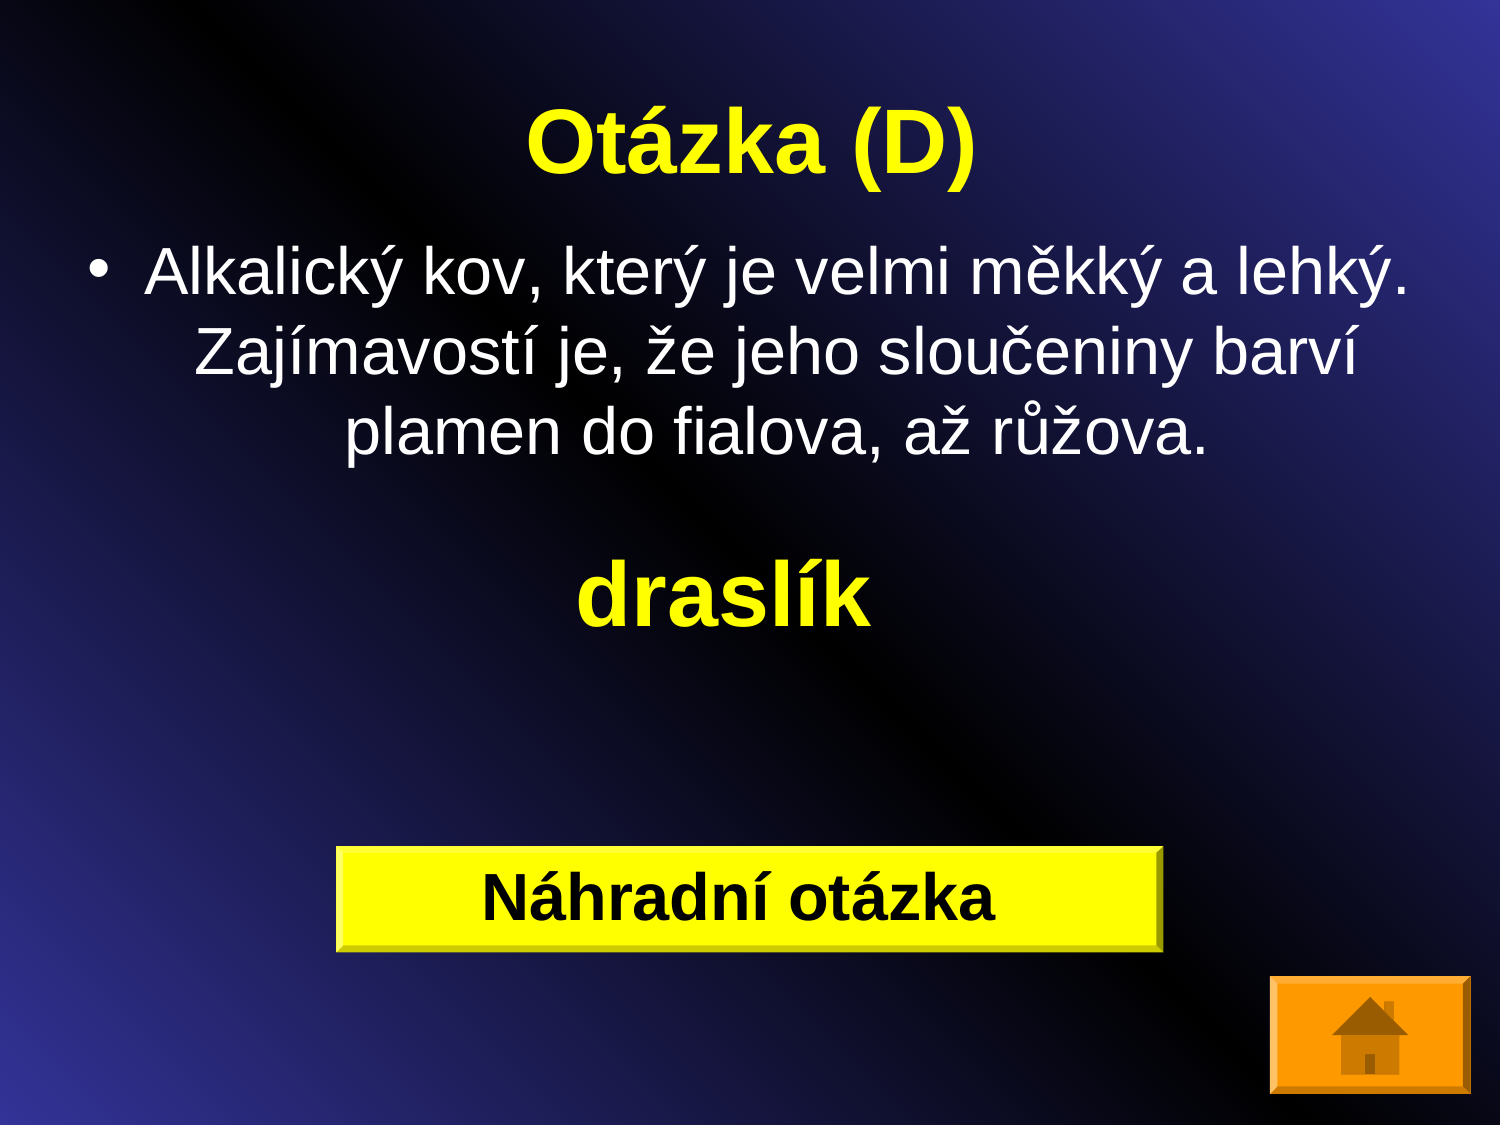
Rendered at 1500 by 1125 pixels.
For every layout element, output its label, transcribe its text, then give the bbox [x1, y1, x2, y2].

title Otázka (D) [76, 42, 1427, 220]
text_box draslík [560, 527, 951, 653]
text_box [337, 846, 1164, 953]
list Alkalický kov, který je velmi měkký a lehký. Zajímavostí je, že jeho sloučeniny barví plamen do fialova, až růžova. [64, 220, 1436, 475]
text_box Náhradní otázka [466, 846, 1022, 942]
text_box [1271, 976, 1471, 1094]
